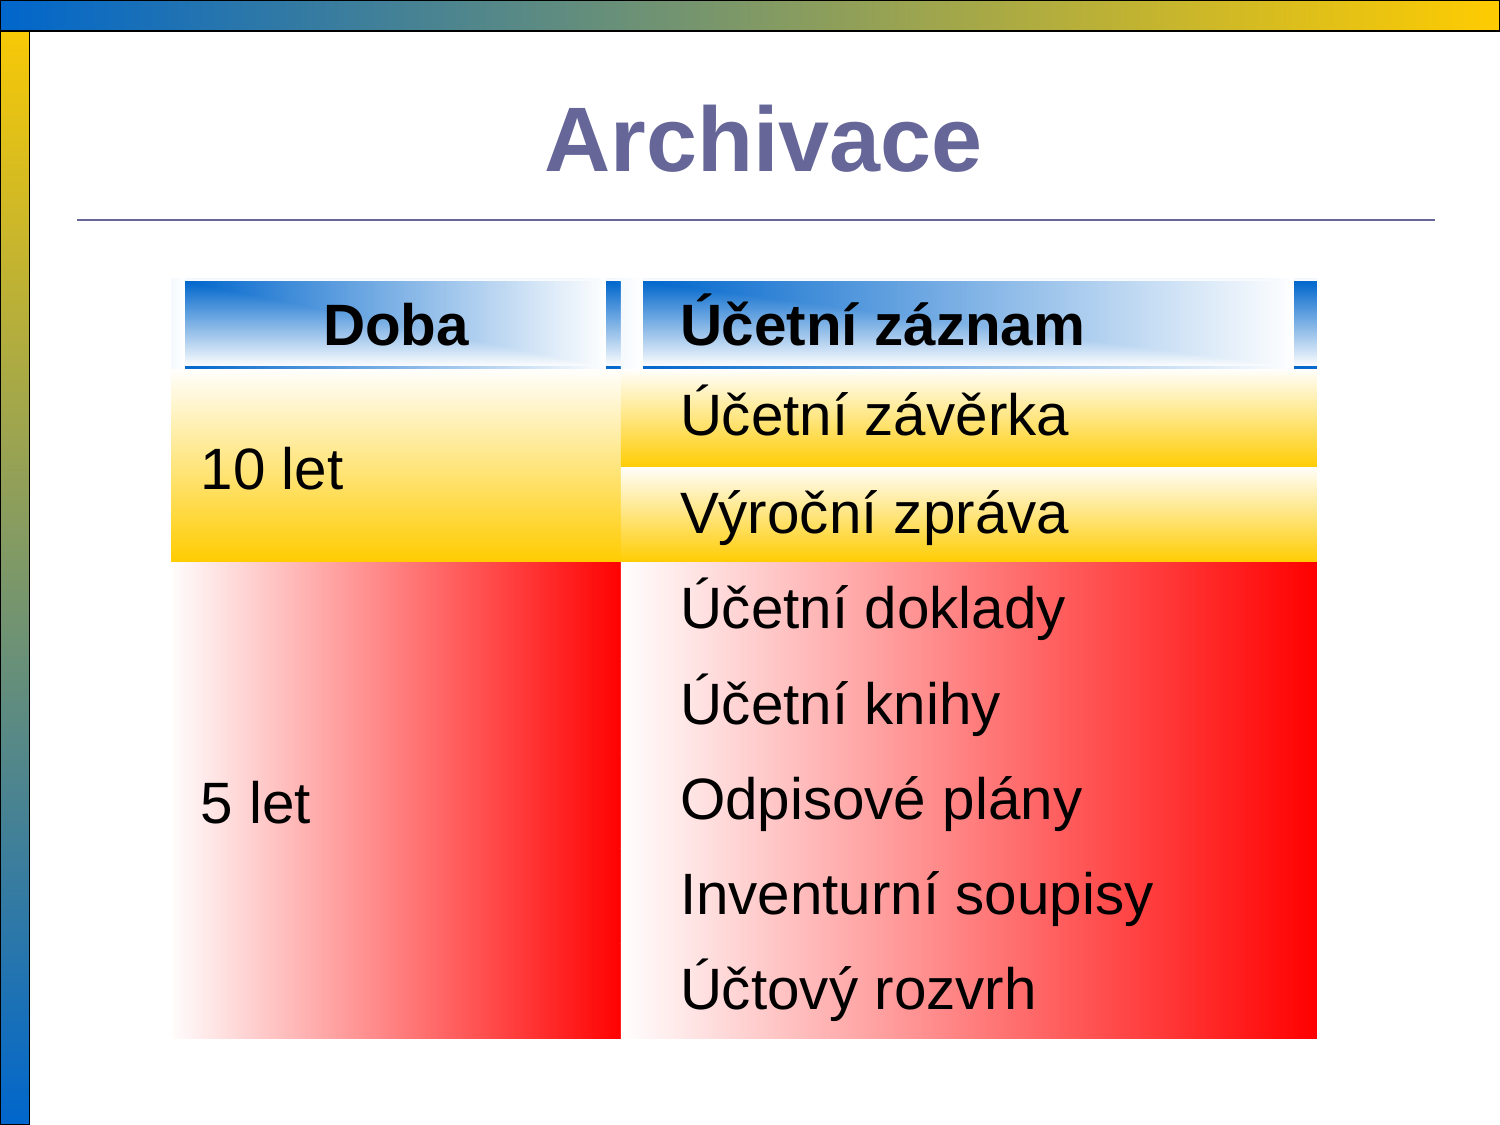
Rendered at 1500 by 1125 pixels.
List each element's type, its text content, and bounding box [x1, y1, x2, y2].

table_cell Odpisové plány [621, 753, 1317, 848]
table_cell 10 let [171, 369, 621, 563]
table_cell 5 let [171, 563, 621, 1038]
title Archivace [88, 54, 1439, 198]
table_header Účetní záznam [621, 279, 1317, 369]
table_cell Výroční zpráva [621, 468, 1317, 563]
table_cell Inventurní soupisy [621, 848, 1317, 943]
table_cell Účetní závěrka [621, 369, 1317, 468]
table_cell Účetní knihy [621, 658, 1317, 753]
table_cell Účetní doklady [621, 563, 1317, 658]
table_header Doba [171, 279, 621, 369]
text_box [0, 0, 1500, 1125]
table_cell Účtový rozvrh [621, 943, 1317, 1038]
